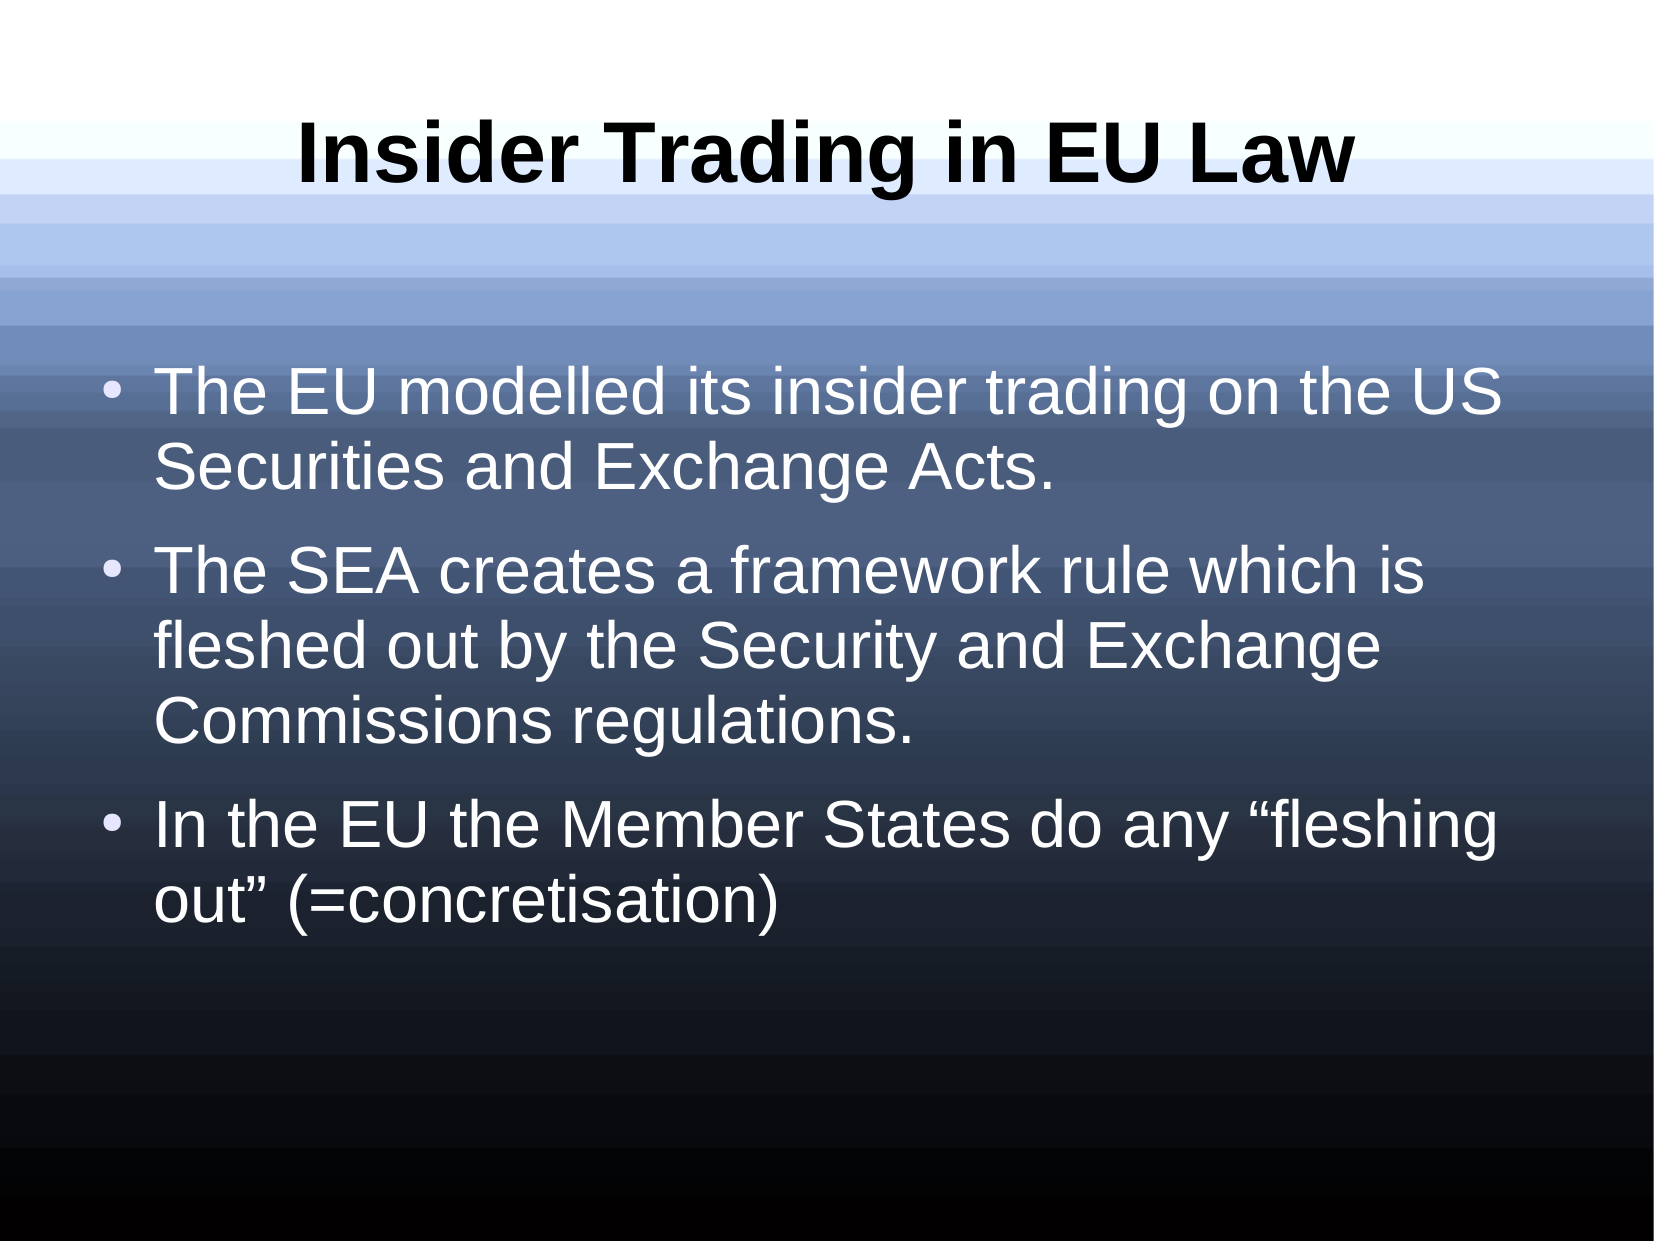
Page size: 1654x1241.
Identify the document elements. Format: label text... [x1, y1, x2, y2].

list The EU modelled its insider trading on the US Securities and Exchange Acts. The SEA creates a framework rule which is fleshed out by the Security and Exchange Commissions regulations. In the EU the Member States do any “fleshing out” (=concretisation) [82, 354, 1571, 1109]
title Insider Trading in EU Law [82, 49, 1571, 257]
picture [0, 0, 1654, 1241]
